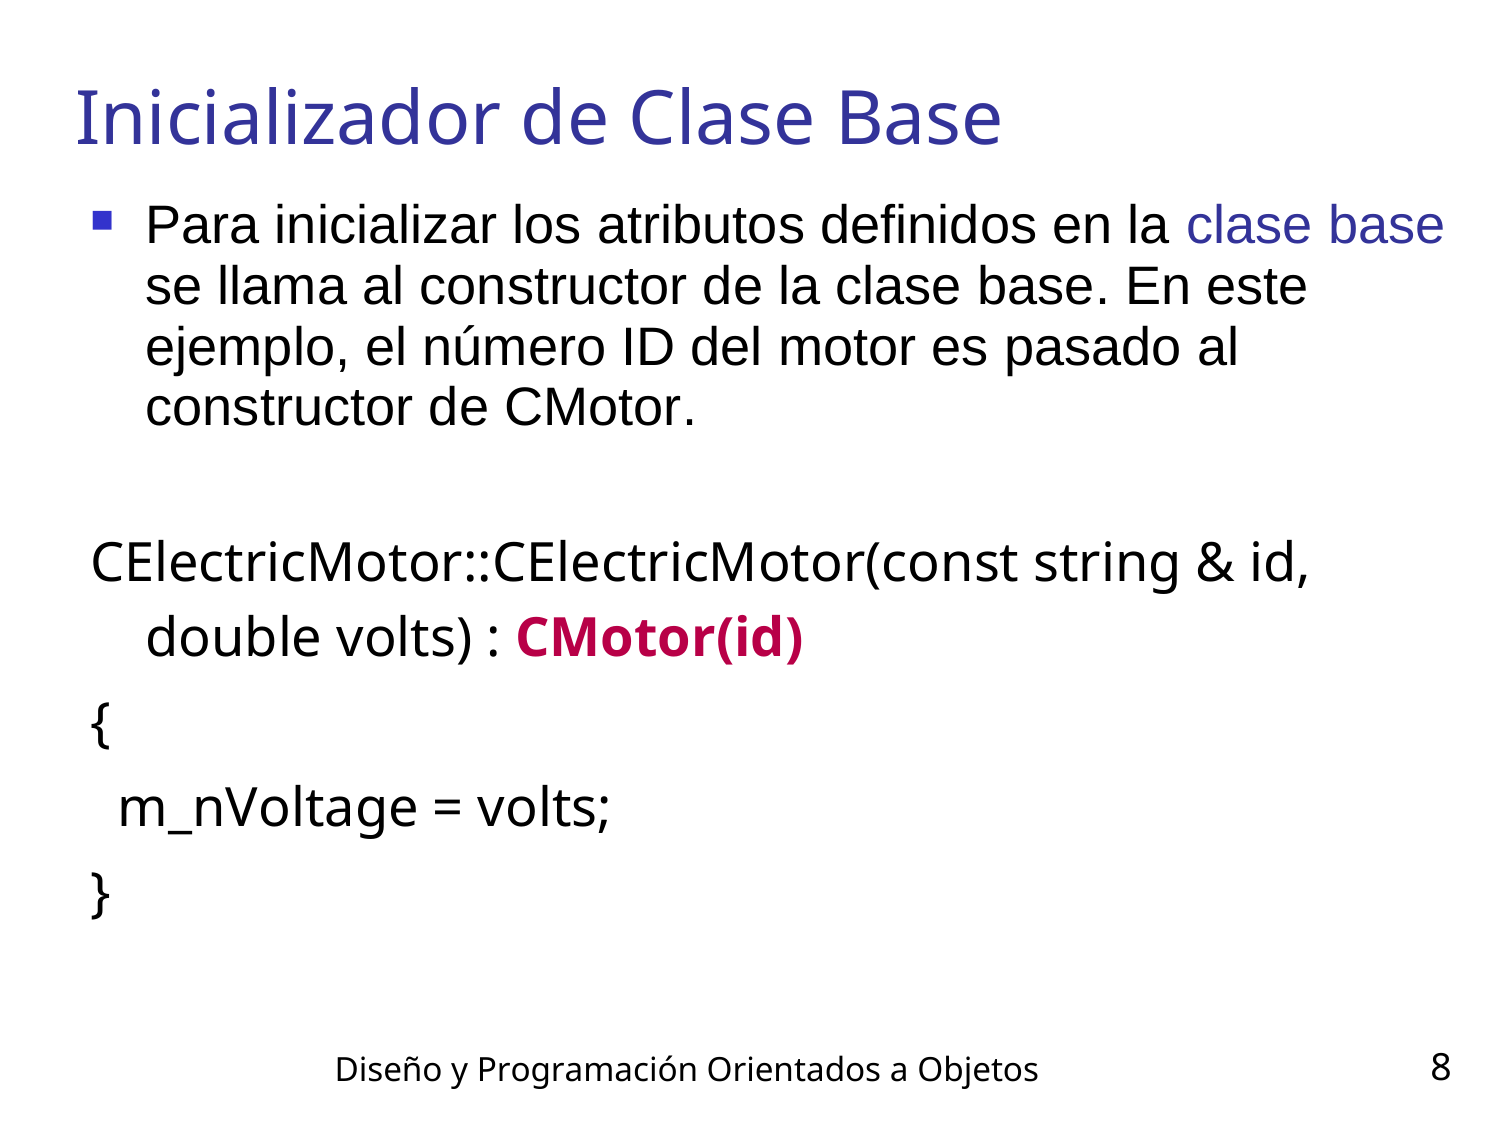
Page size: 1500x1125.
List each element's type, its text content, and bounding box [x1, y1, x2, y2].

title Inicializador de Clase Base [75, 30, 1466, 193]
list Para inicializar los atributos definidos en la clase base se llama al constructor de la clase base. En este ejemplo, el número ID del motor es pasado al constructor de CMotor. CElectricMotor::CElectricMotor(const string & id, double volts) : CMotor(id)‏ { m_nVoltage = volts; } [75, 193, 1462, 1066]
